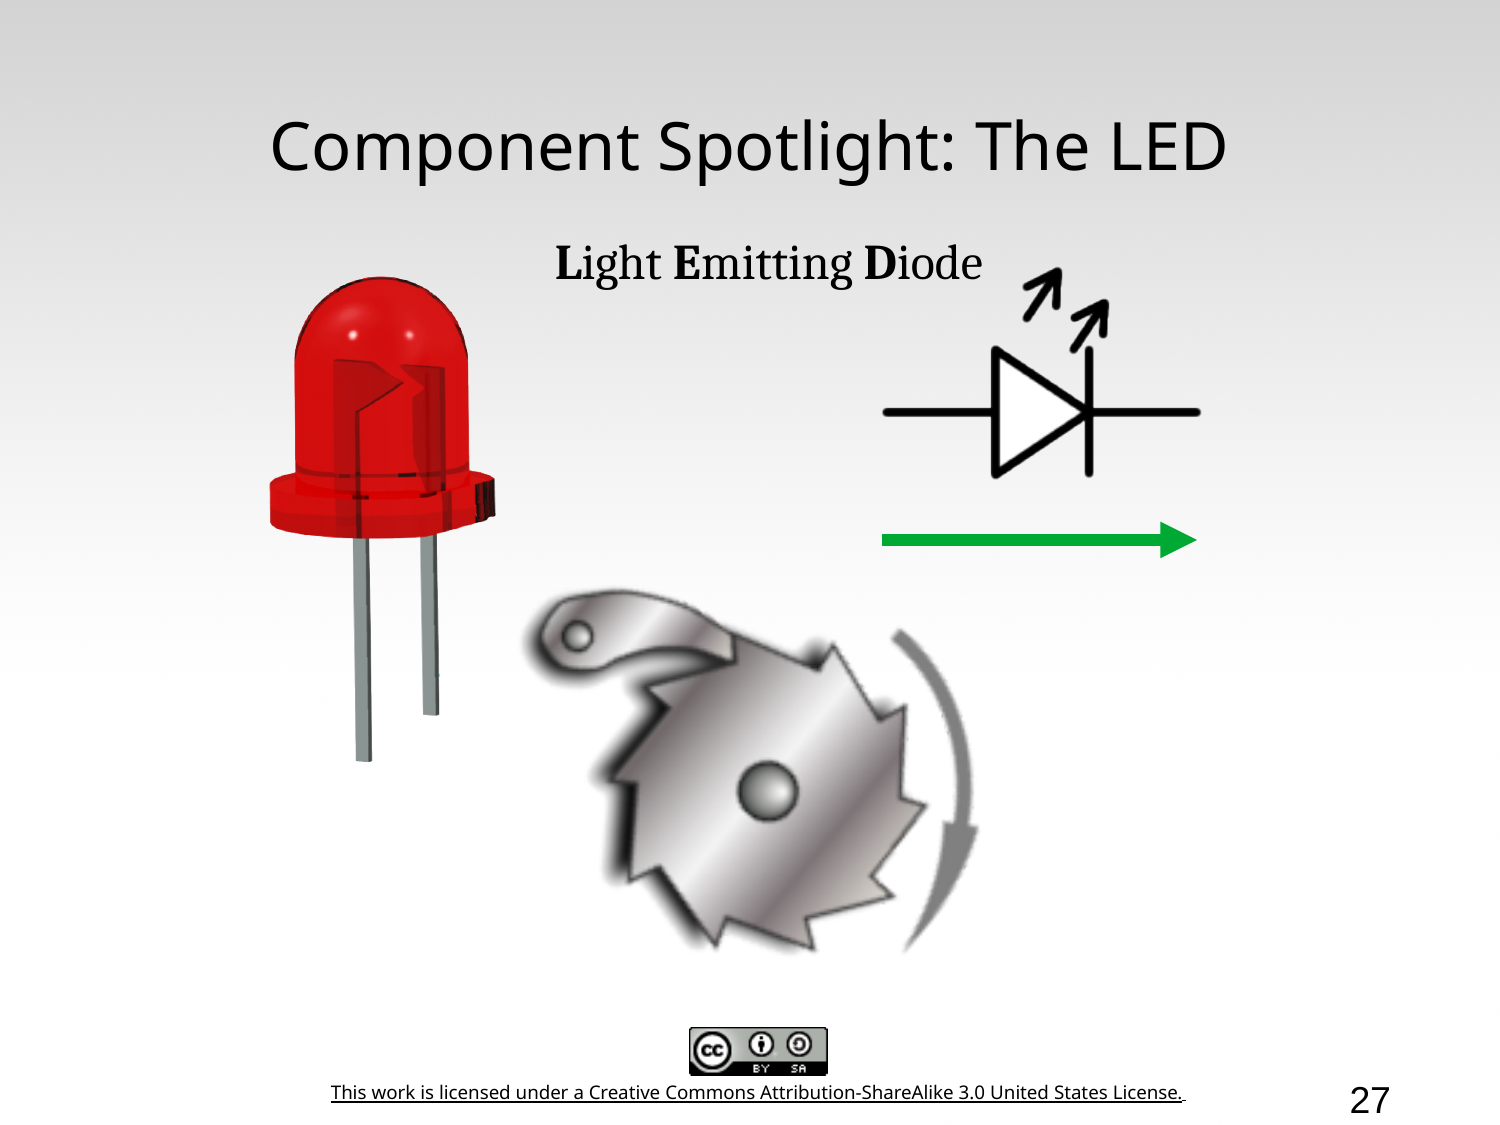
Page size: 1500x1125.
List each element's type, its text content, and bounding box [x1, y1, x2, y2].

text_box Light Emitting Diode [540, 227, 1021, 325]
title Component Spotlight: The LED [112, 49, 1388, 238]
picture [0, 0, 1500, 1125]
